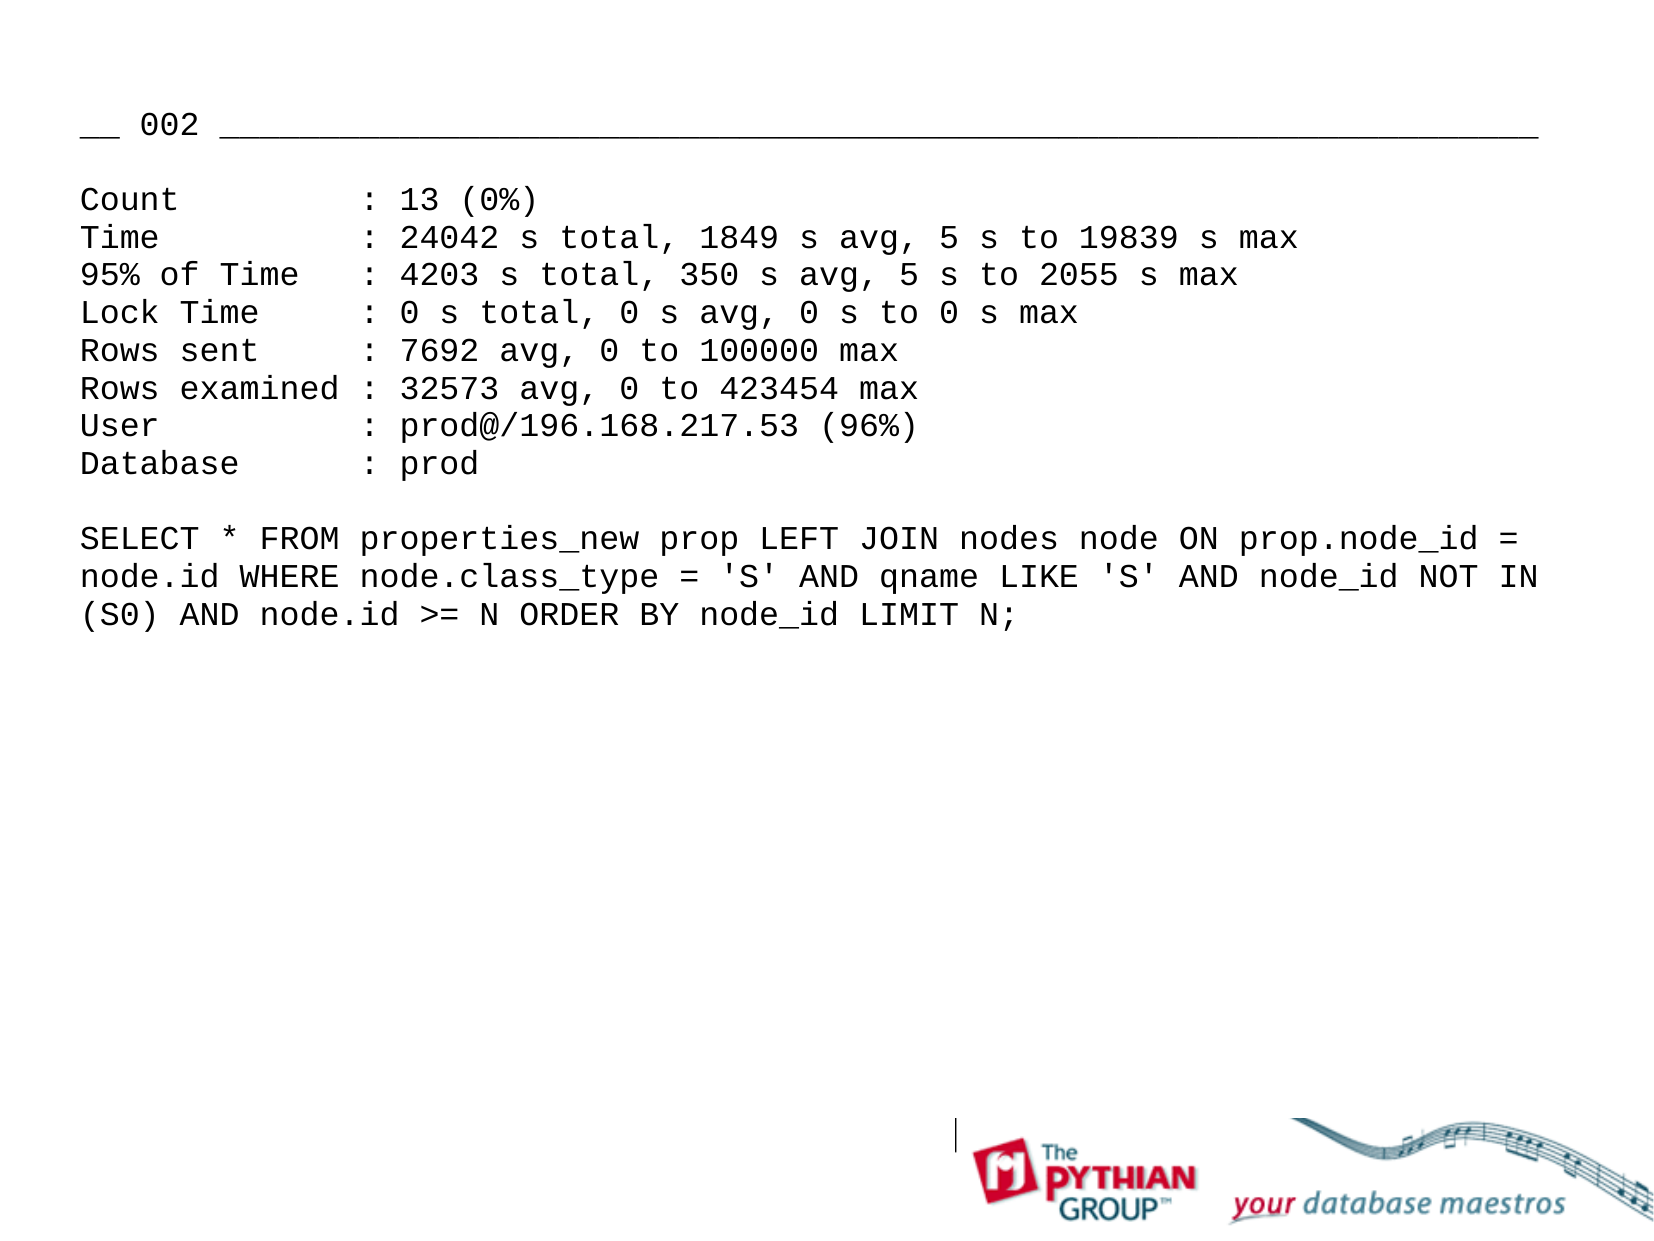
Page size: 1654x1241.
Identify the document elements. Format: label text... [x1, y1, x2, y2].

picture [955, 1118, 1654, 1241]
list __ 002 __________________________________________________________________ Count : 13 (0%) Time : 24042 s total, 1849 s avg, 5 s to 19839 s max 95% of Time : 4203 s total, 350 s avg, 5 s to 2055 s max Lock Time : 0 s total, 0 s avg, 0 s to 0 s max Rows sent : 7692 avg, 0 to 100000 max Rows examined : 32573 avg, 0 to 423454 max User : prod@/196.168.217.53 (96%) Database : prod SELECT * FROM properties_new prop LEFT JOIN nodes node ON prop.node_id = node.id WHERE node.class_type = 'S' AND qname LIKE 'S' AND node_id NOT IN (S0) AND node.id >= N ORDER BY node_id LIMIT N; [79, 69, 1568, 874]
